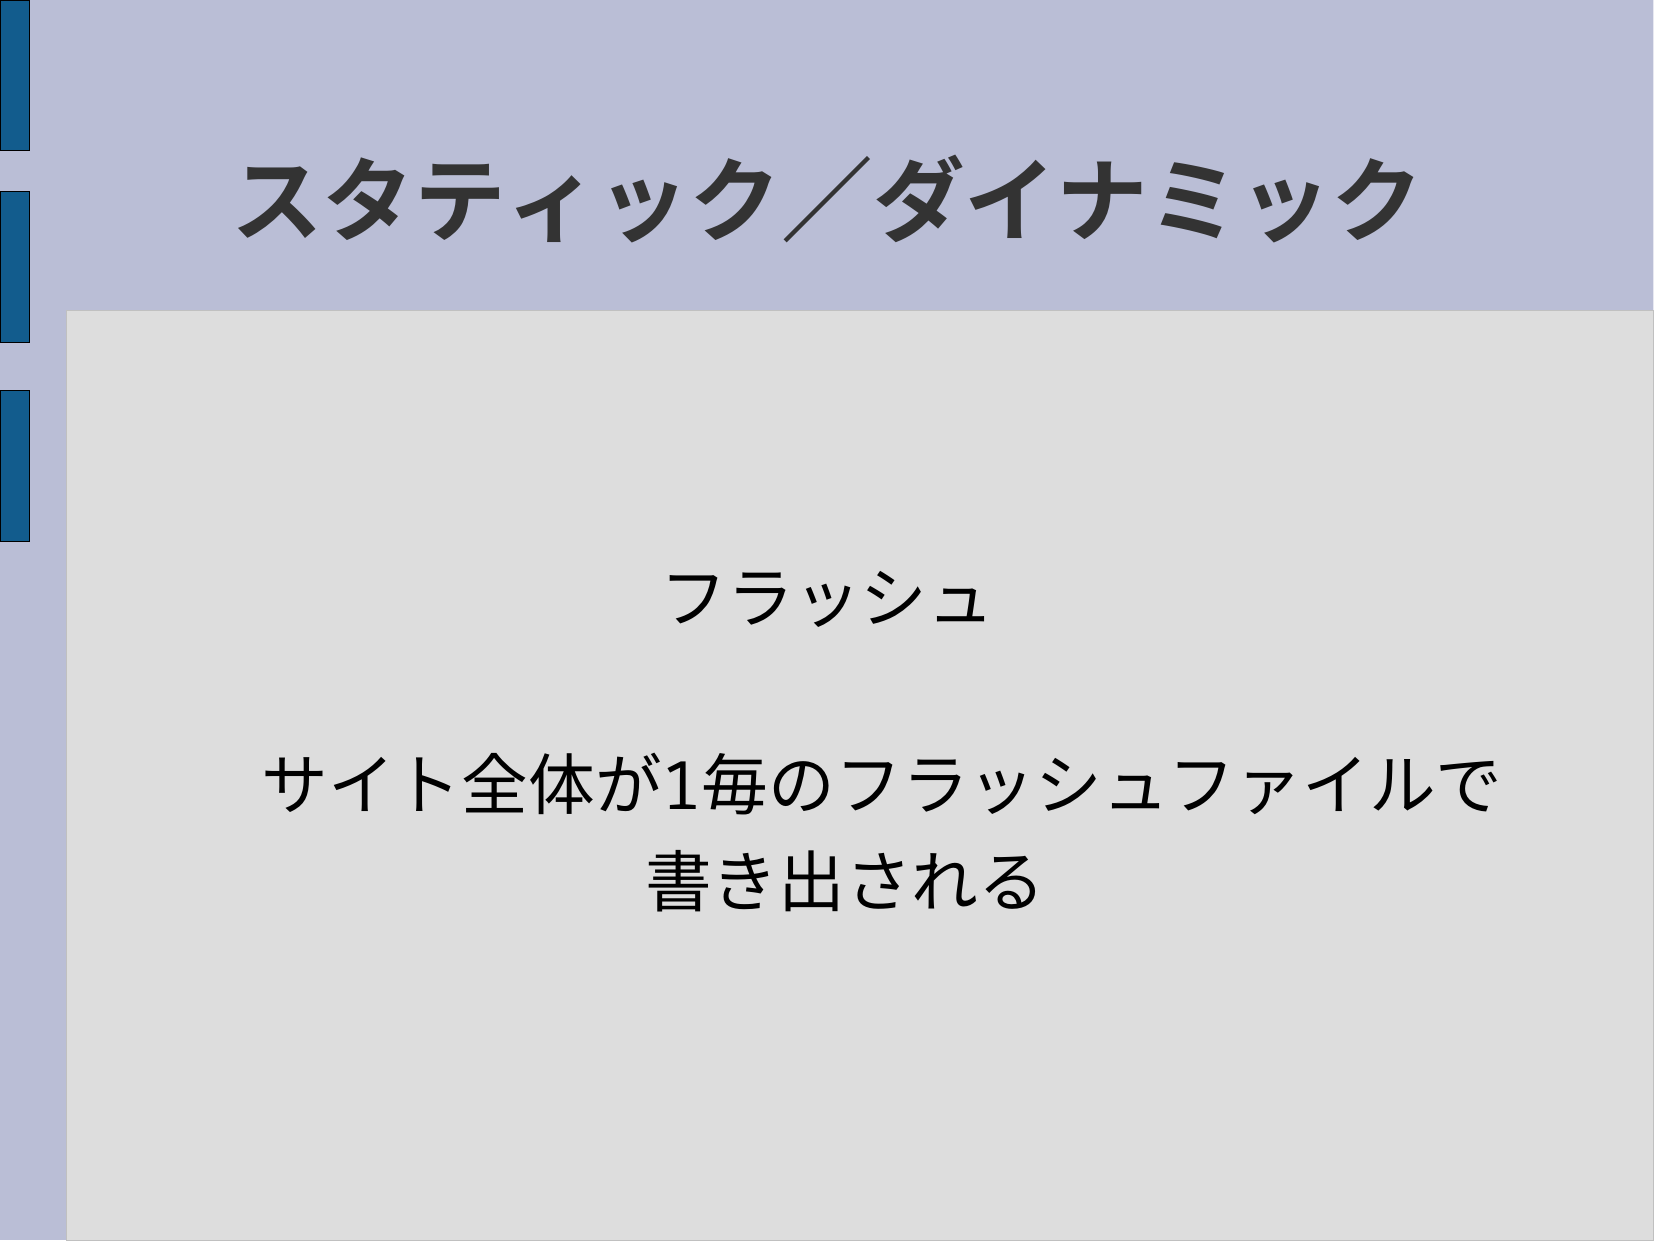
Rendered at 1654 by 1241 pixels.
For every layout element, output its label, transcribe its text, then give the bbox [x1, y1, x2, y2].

subtitle フラッシュ サイト全体が1毎のフラッシュファイルで書き出される [121, 352, 1534, 1119]
title スタティック／ダイナミック [121, 98, 1534, 291]
